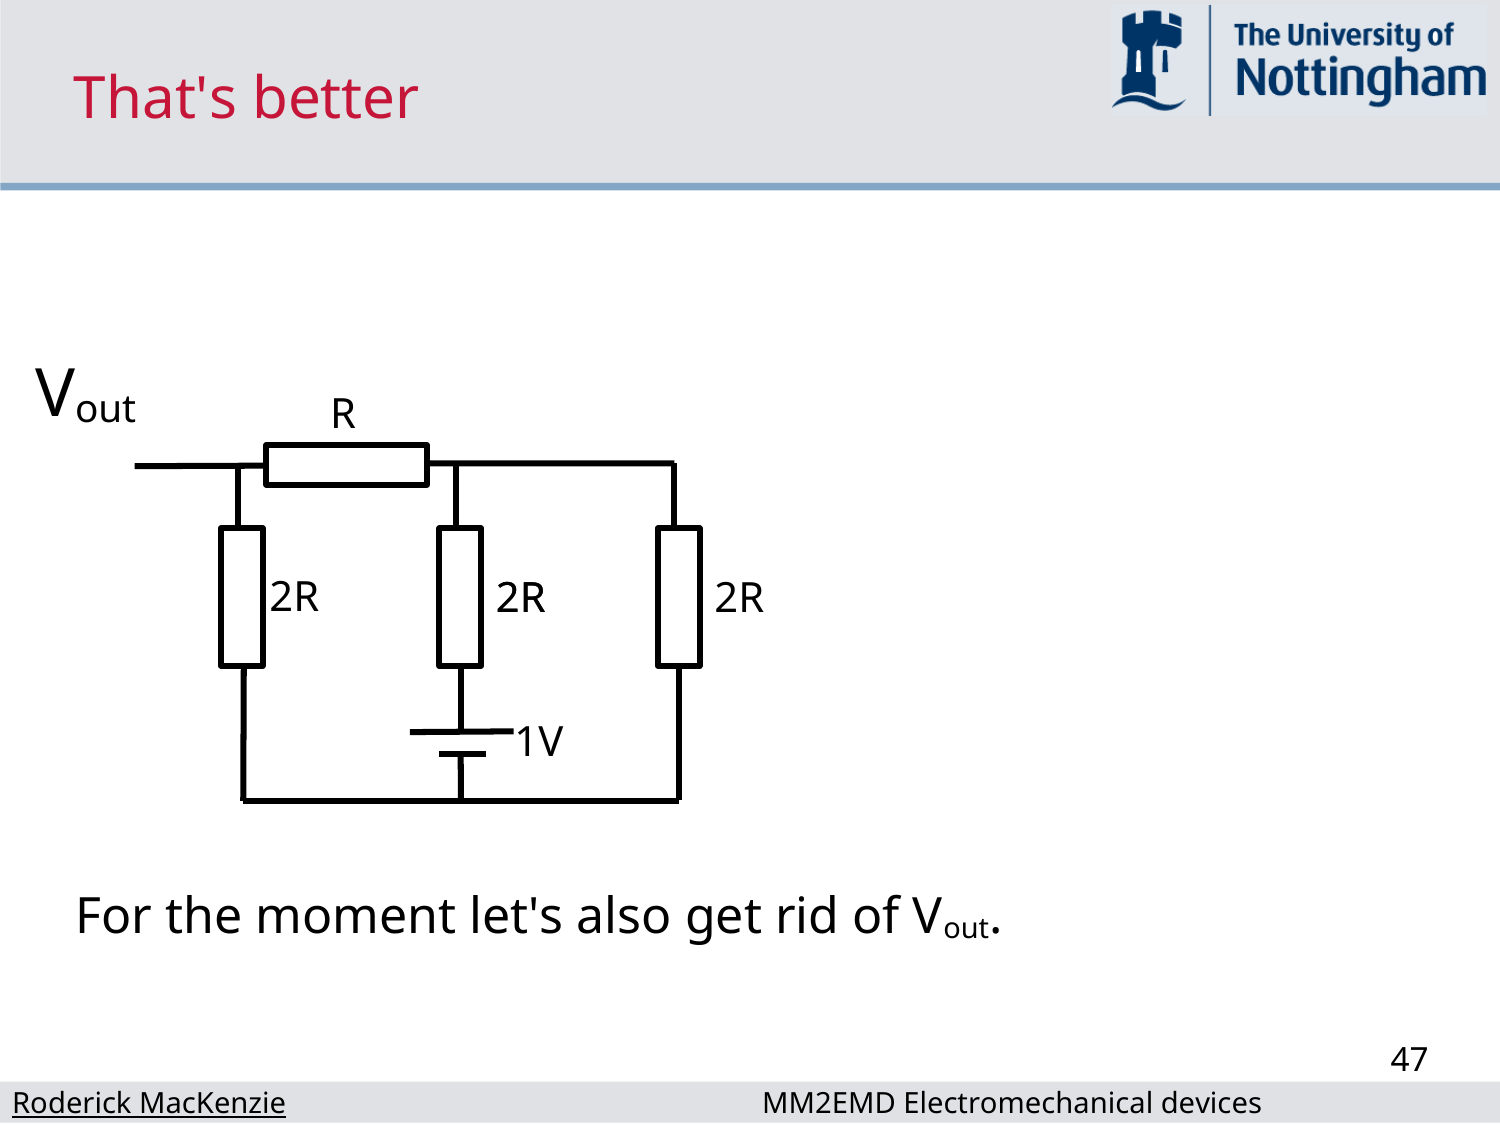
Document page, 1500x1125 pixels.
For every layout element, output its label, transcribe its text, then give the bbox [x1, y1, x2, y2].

text_box 2R [254, 561, 355, 697]
picture [1111, 4, 1487, 116]
text_box <number> [1375, 1030, 1500, 1101]
text_box For the moment let's also get rid of Vout. [60, 876, 1303, 1125]
text_box Vout [20, 342, 170, 478]
text_box 2R [699, 563, 800, 699]
title That's better [59, 20, 1137, 172]
text_box R [315, 379, 416, 514]
text_box 1V [499, 706, 600, 851]
text_box 2R [481, 563, 582, 699]
